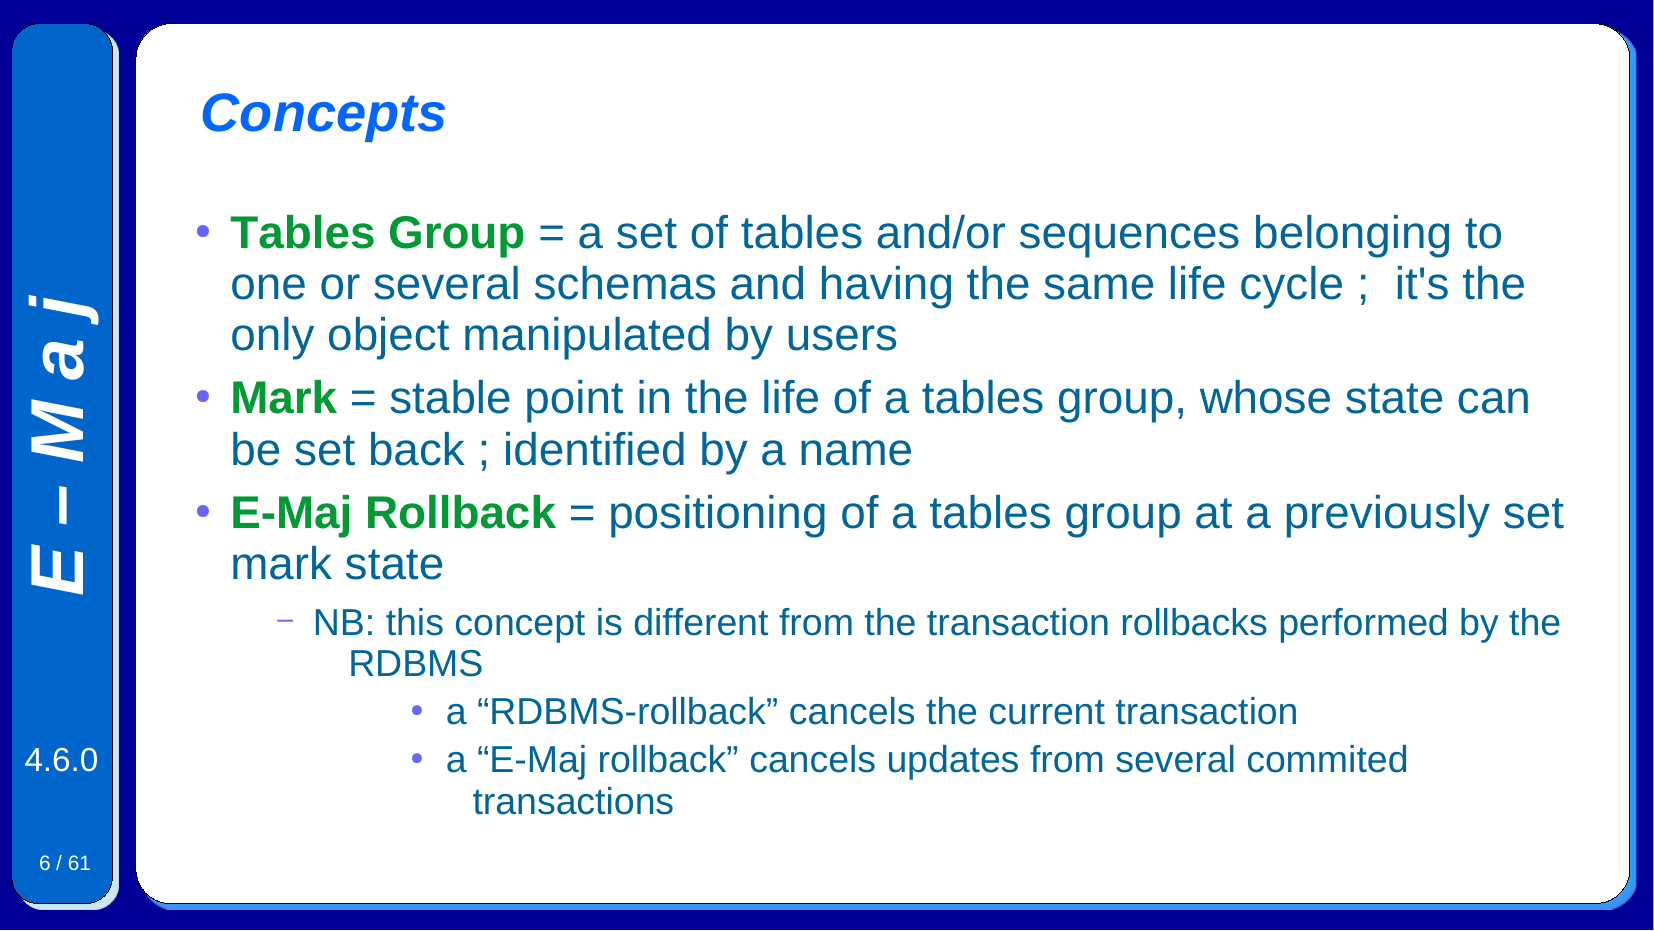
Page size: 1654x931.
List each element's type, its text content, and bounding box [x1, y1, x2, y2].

list Tables Group = a set of tables and/or sequences belonging to one or several schemas and having the same life cycle ; it's the only object manipulated by users Mark = stable point in the life of a tables group, whose state can be set back ; identified by a name E-Maj Rollback = positioning of a tables group at a previously set mark state NB: this concept is different from the transaction rollbacks performed by the RDBMS a “RDBMS-rollback” cancels the current transaction a “E-Maj rollback” cancels updates from several commited transactions [177, 206, 1587, 827]
title Concepts [200, 34, 1575, 191]
